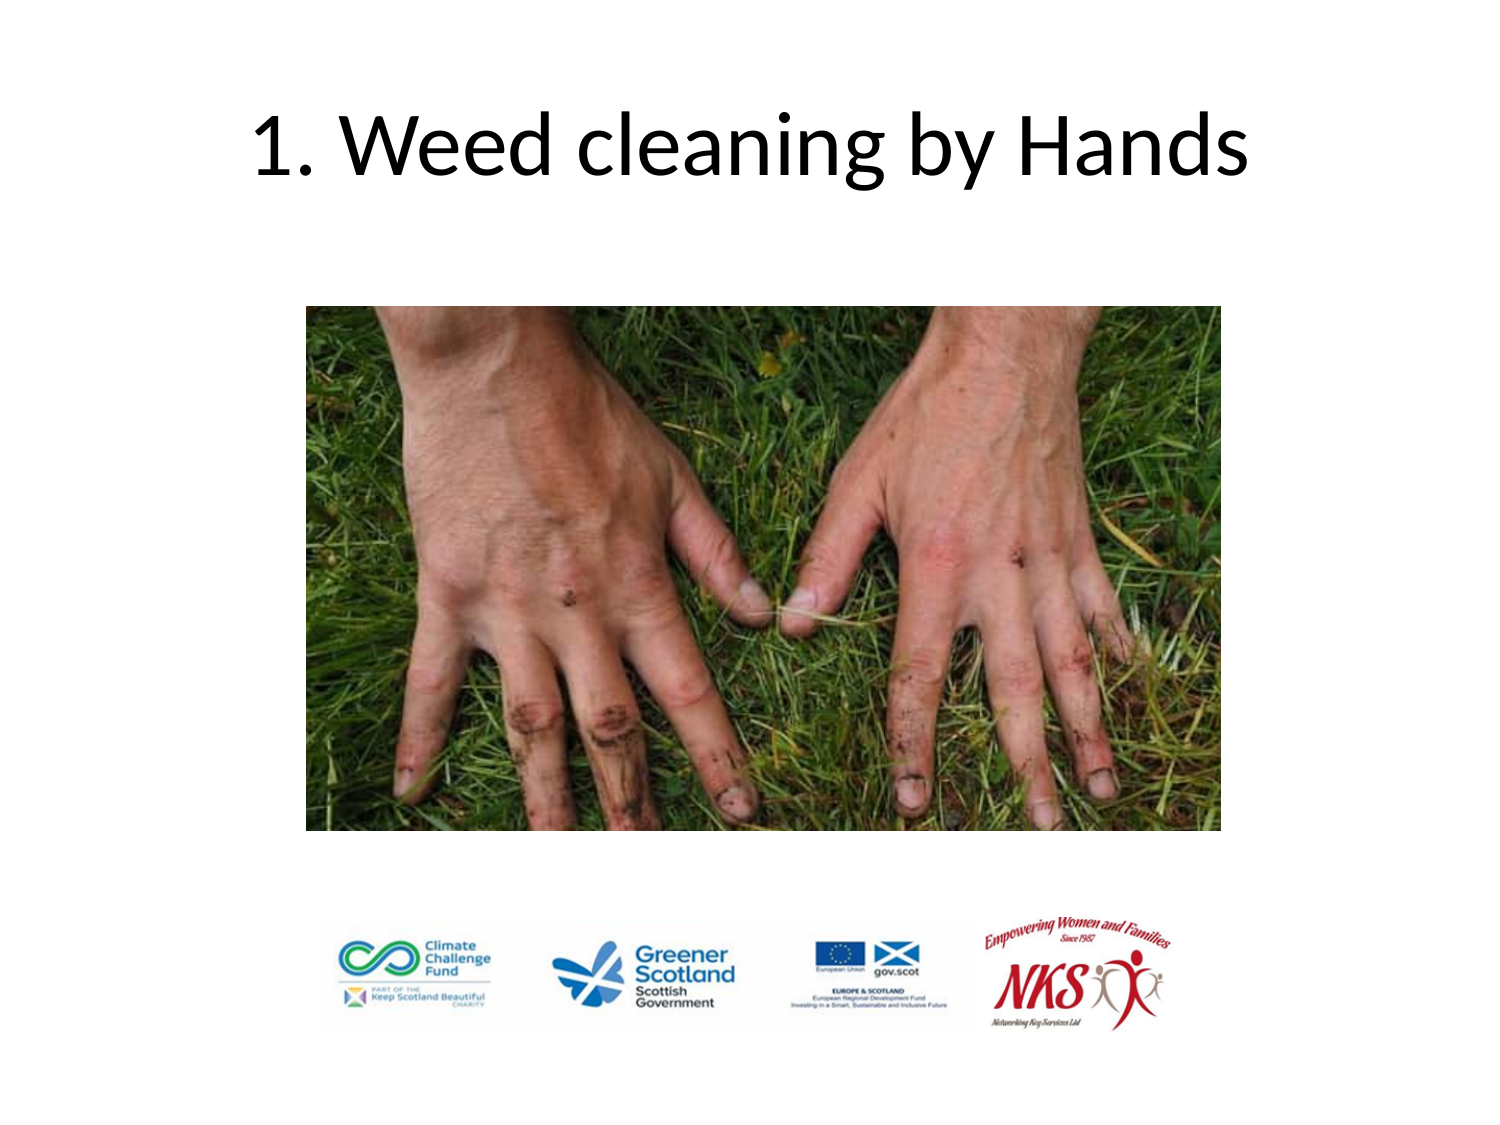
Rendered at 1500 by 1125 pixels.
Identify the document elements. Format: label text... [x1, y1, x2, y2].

title 1. Weed cleaning by Hands [75, 45, 1426, 233]
picture [306, 306, 1221, 831]
picture [323, 917, 1173, 1059]
